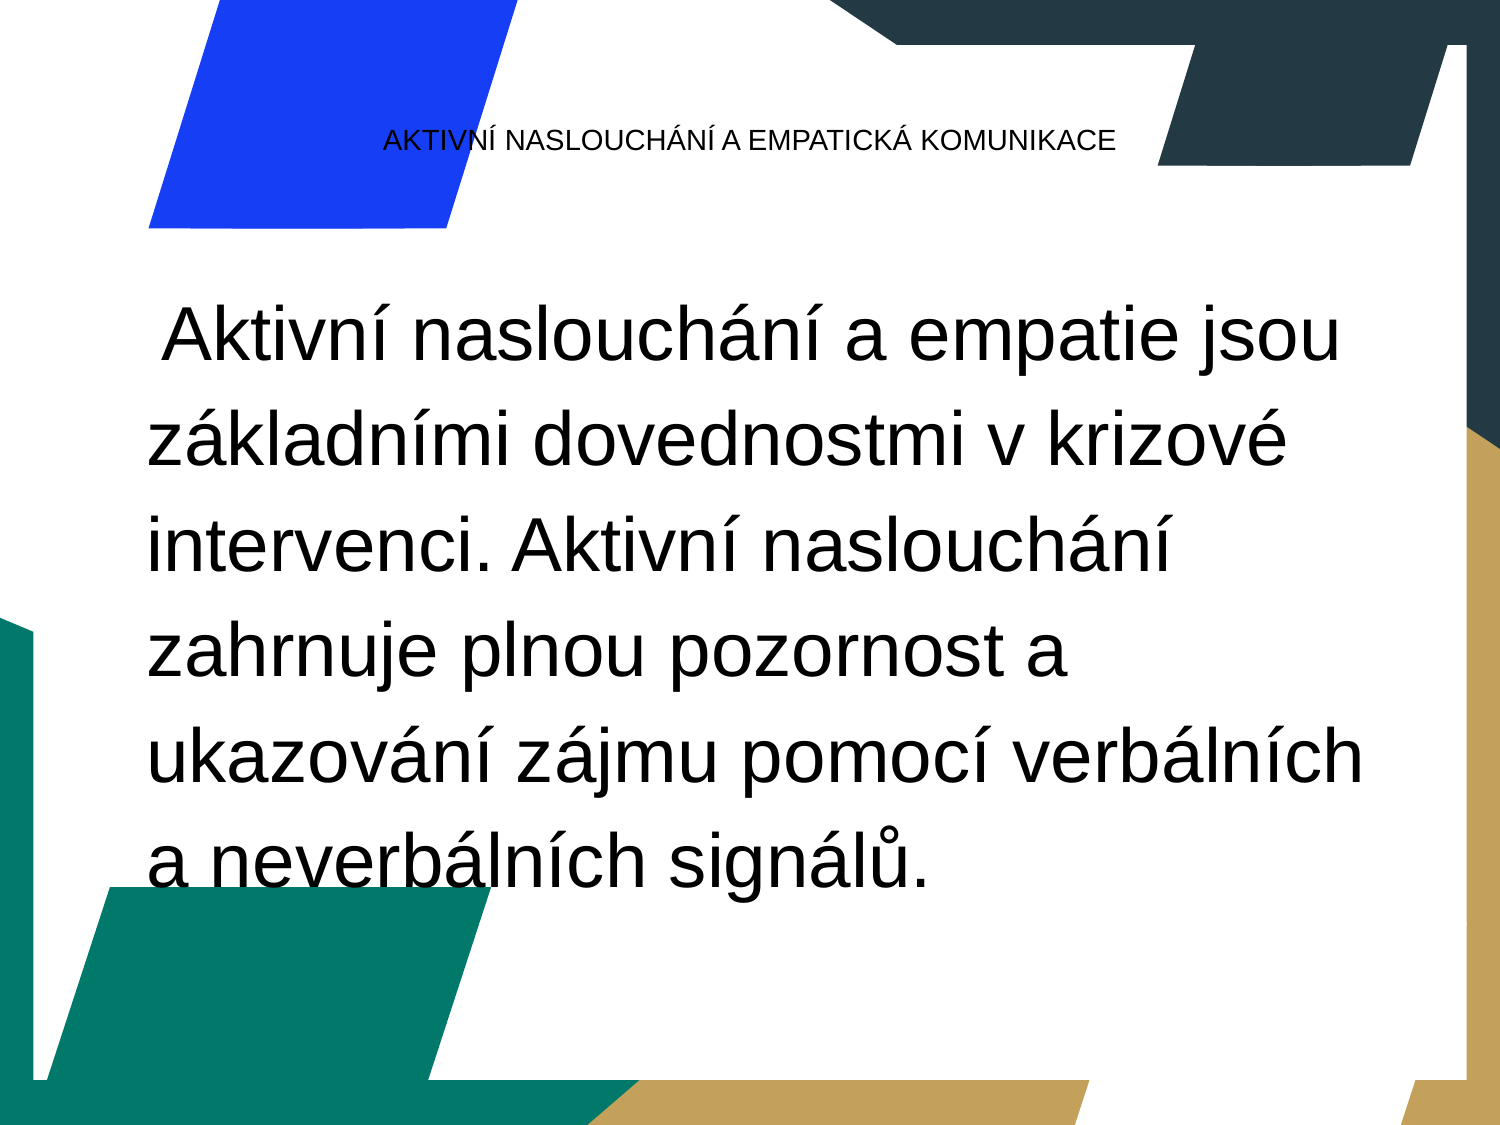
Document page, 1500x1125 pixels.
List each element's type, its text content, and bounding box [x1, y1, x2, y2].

list Aktivní naslouchání a empatie jsou základními dovednostmi v krizové intervenci. Aktivní naslouchání zahrnuje plnou pozornost a ukazování zájmu pomocí verbálních a neverbálních signálů. aktivita ve dvojicích - rozhovor, aktivní naslc. parafráze, shrnutí… [75, 262, 1425, 1005]
title AKTIVNÍ NASLOUCHÁNÍ A EMPATICKÁ KOMUNIKACE [75, 45, 1425, 233]
